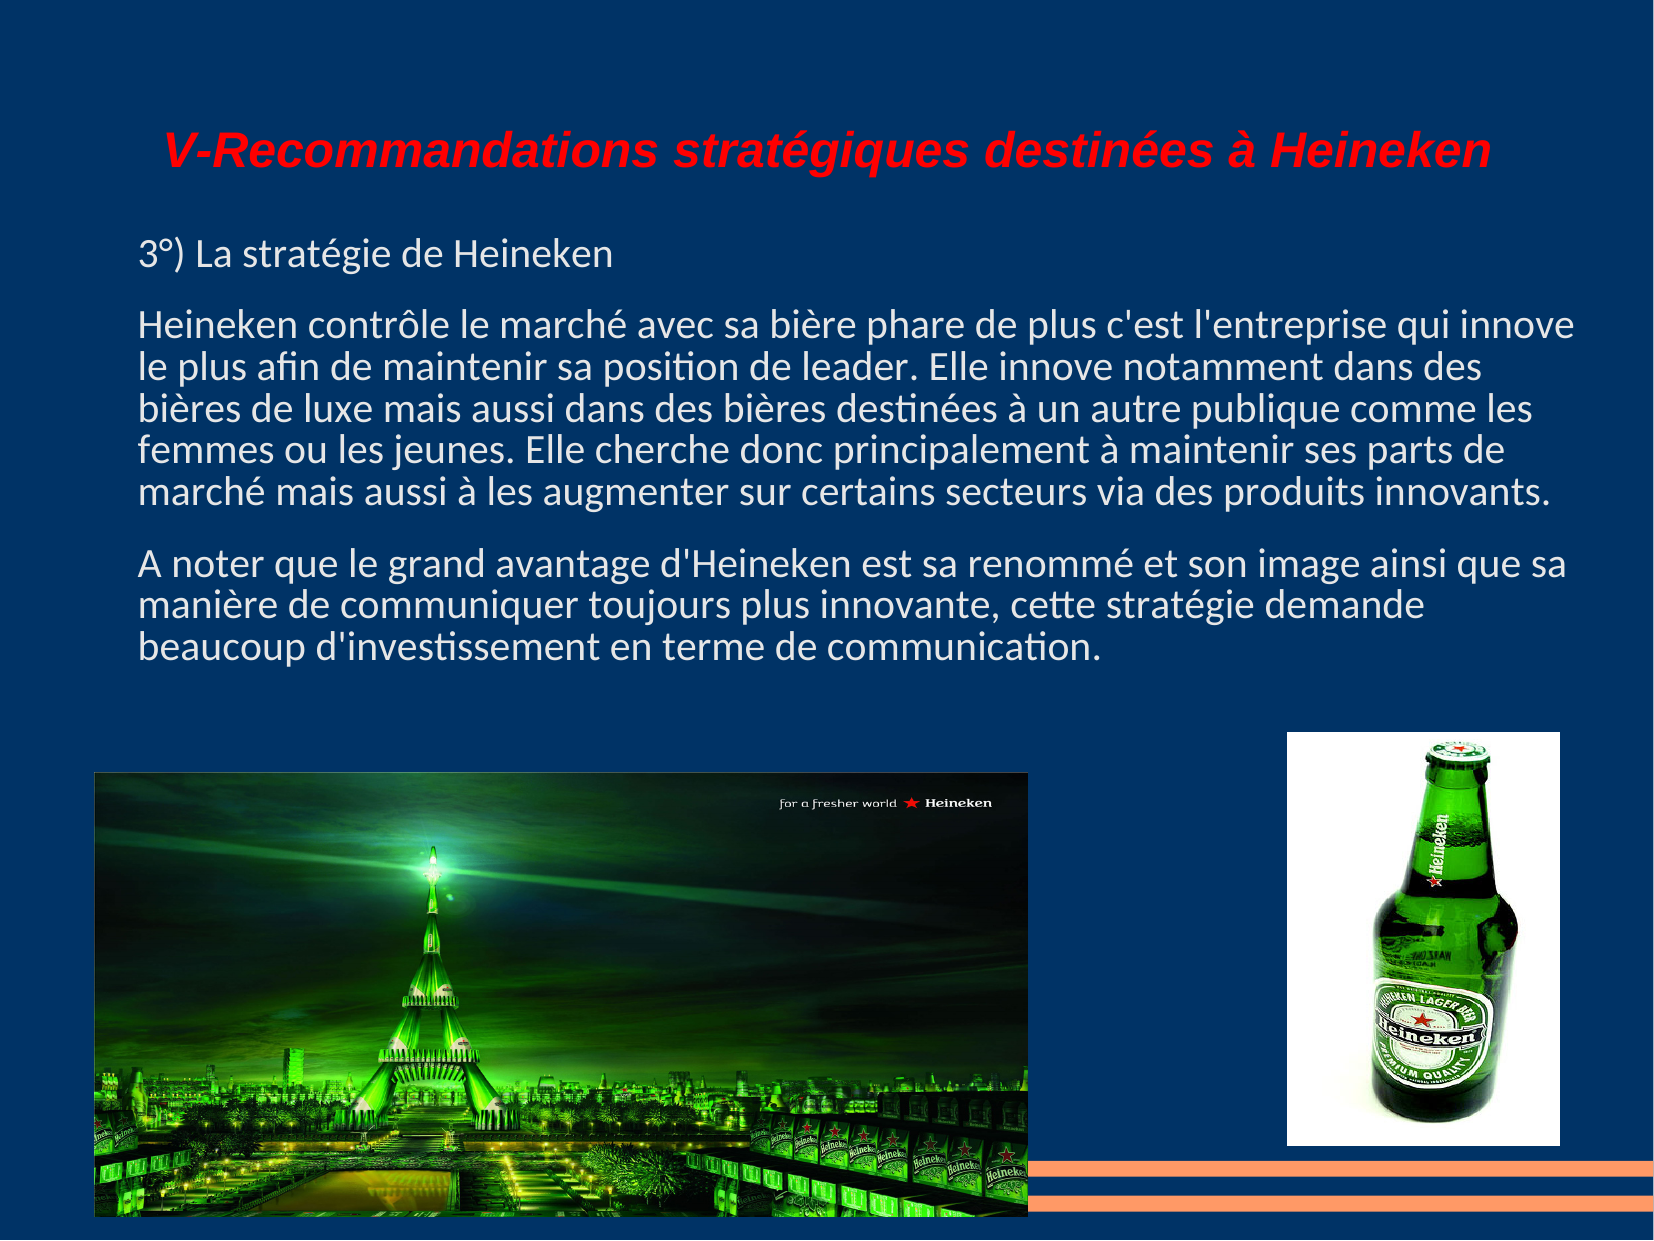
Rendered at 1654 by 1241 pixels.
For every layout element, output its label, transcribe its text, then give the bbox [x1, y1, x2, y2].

picture [1287, 732, 1560, 1146]
list 3°) La stratégie de Heineken Heineken contrôle le marché avec sa bière phare de plus c'est l'entreprise qui innove le plus afin de maintenir sa position de leader. Elle innove notamment dans des bières de luxe mais aussi dans des bières destinées à un autre publique comme les femmes ou les jeunes. Elle cherche donc principalement à maintenir ses parts de marché mais aussi à les augmenter sur certains secteurs via des produits innovants. A noter que le grand avantage d'Heineken est sa renommé et son image ainsi que sa manière de communiquer toujours plus innovante, cette stratégie demande beaucoup d'investissement en terme de communication. [137, 236, 1577, 835]
picture [94, 772, 1028, 1217]
title V-Recommandations stratégiques destinées à Heineken [121, 46, 1534, 254]
